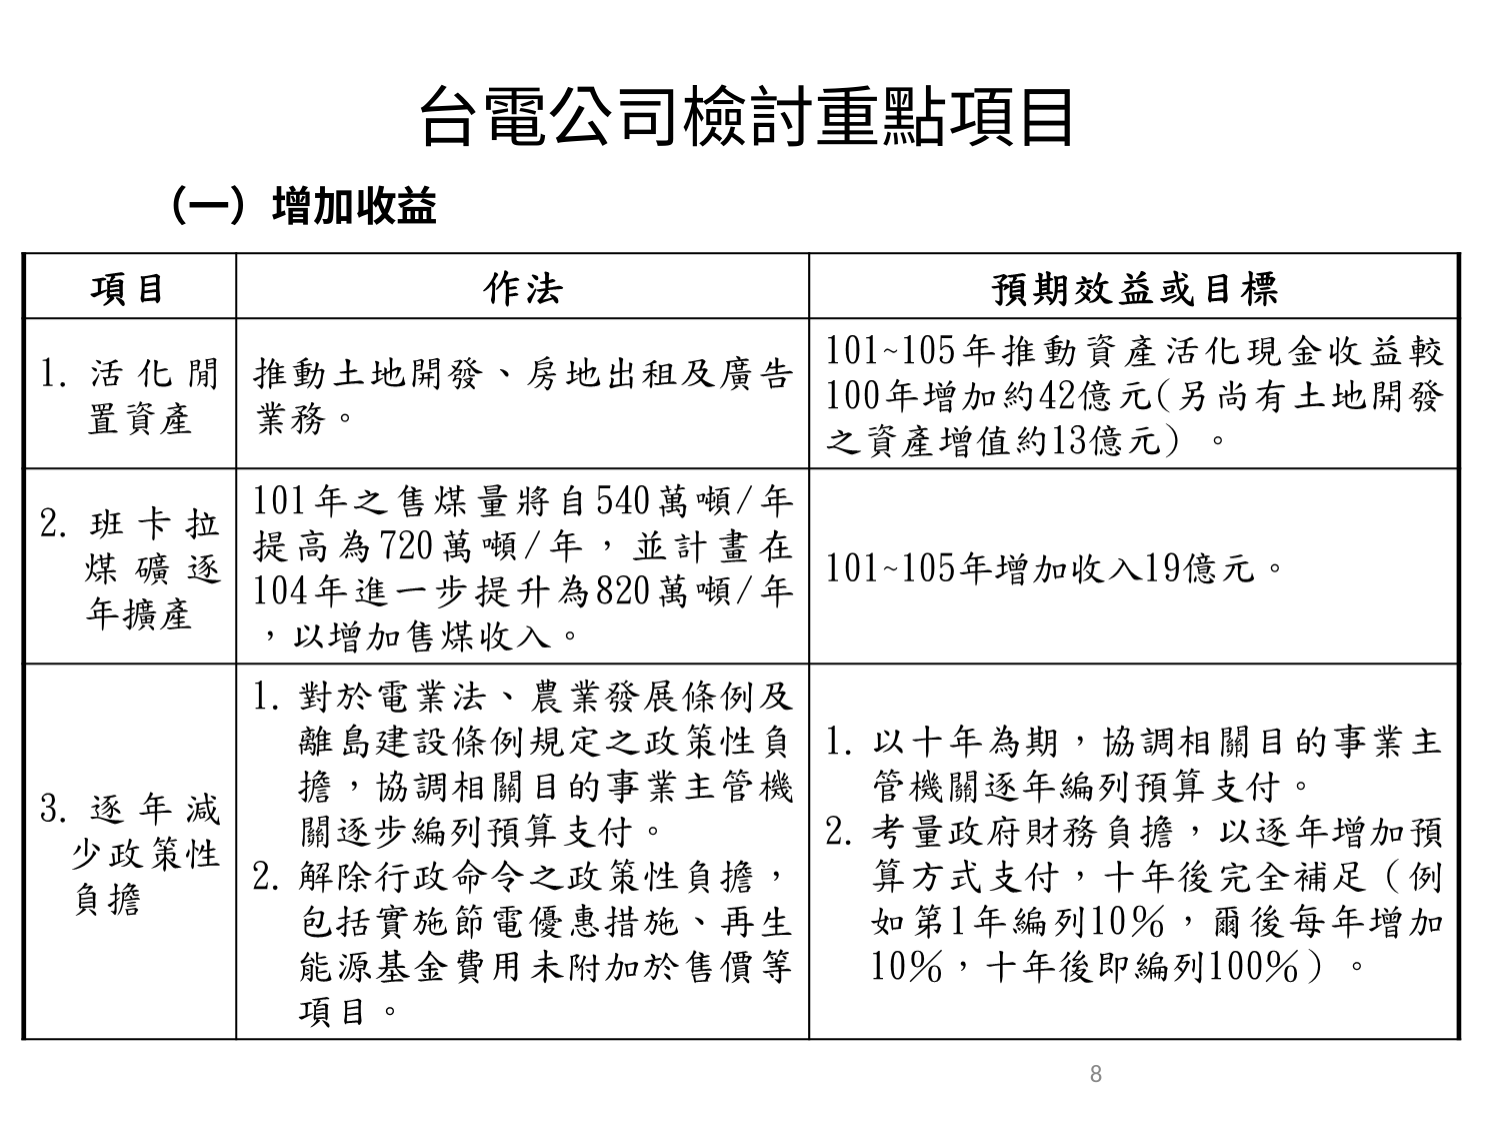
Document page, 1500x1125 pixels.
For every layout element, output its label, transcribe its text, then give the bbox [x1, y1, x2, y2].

picture [15, 248, 1468, 1056]
text_box 台電公司檢討重點項目 [73, 44, 1424, 185]
text_box [1074, 1056, 1426, 1103]
list （一）增加收益 [29, 172, 1471, 244]
